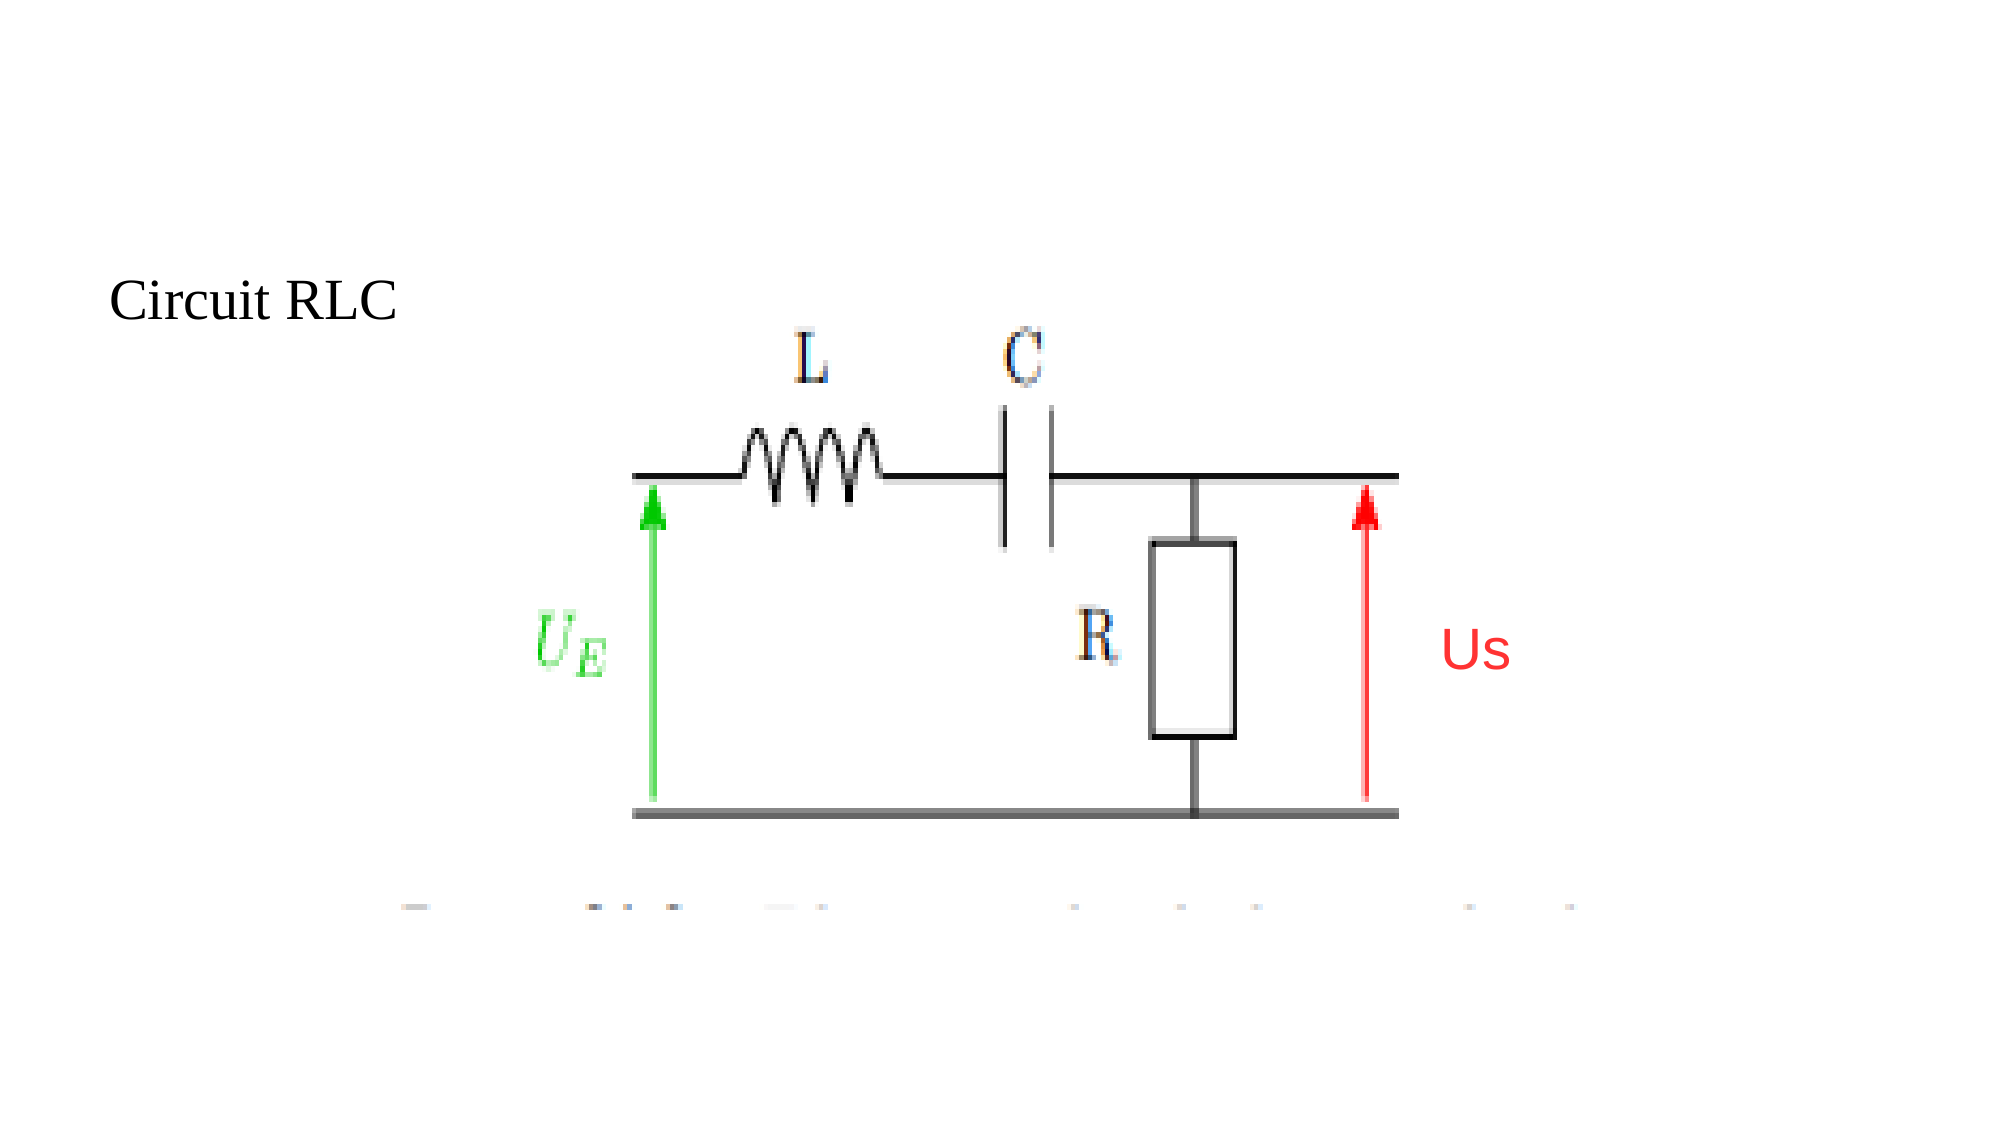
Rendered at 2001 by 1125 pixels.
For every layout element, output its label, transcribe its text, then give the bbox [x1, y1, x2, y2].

text_box Us [1405, 566, 1548, 733]
picture [389, 236, 1583, 910]
text_box Circuit RLC [94, 259, 721, 539]
